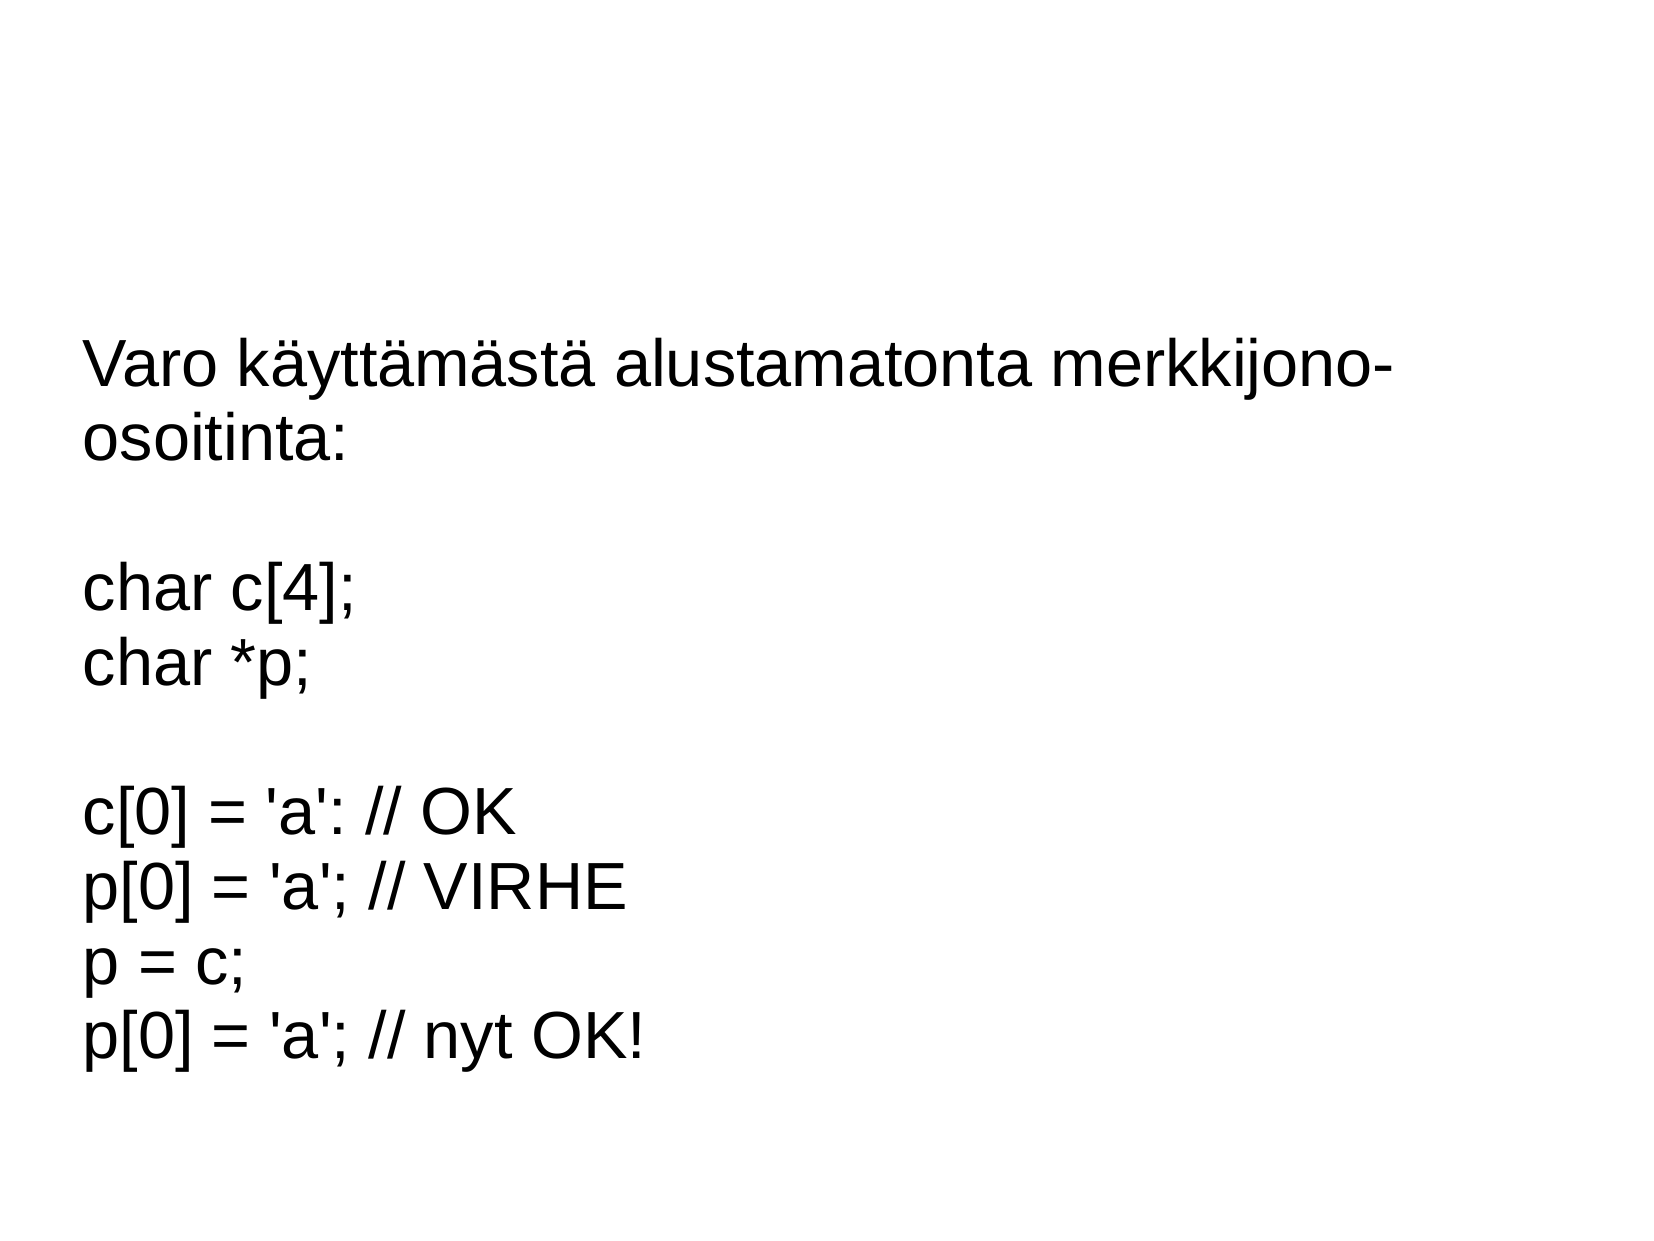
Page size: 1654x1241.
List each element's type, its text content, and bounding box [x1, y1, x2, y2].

text_box Varo käyttämästä alustamatonta merkkijono-osoitinta: char c[4]; char *p; c[0] = 'a': // OK p[0] = 'a'; // VIRHE p = c; p[0] = 'a'; // nyt OK! [82, 297, 1571, 1102]
